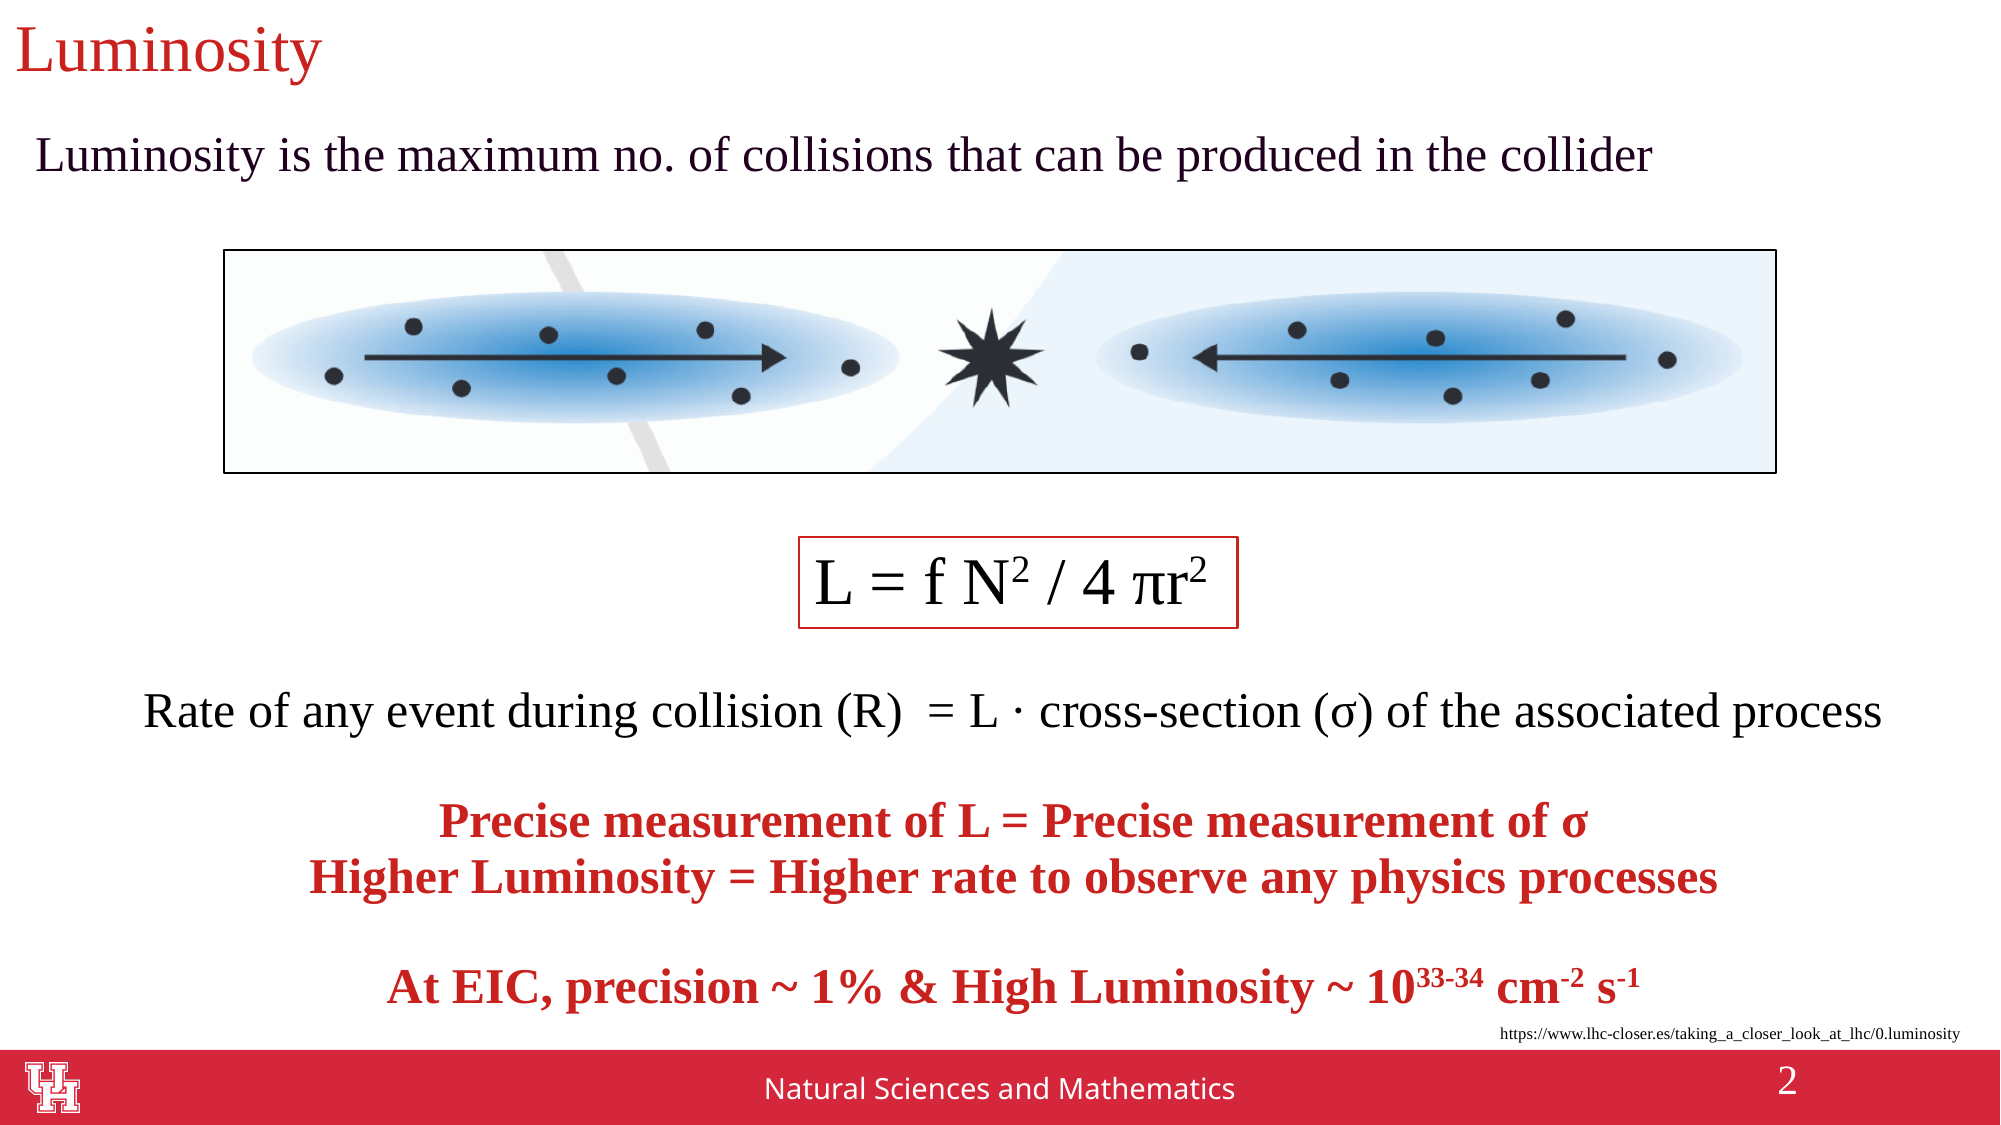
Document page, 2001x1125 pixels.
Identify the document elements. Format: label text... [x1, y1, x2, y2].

text_box 2 [1762, 1050, 1913, 1112]
text_box L = f N2 / 4 πr2 [798, 536, 1238, 628]
text_box https://www.lhc-closer.es/taking_a_closer_look_at_lhc/0.luminosity [1485, 1016, 2000, 1051]
title Luminosity [0, 0, 1876, 91]
picture [225, 250, 1775, 472]
picture [25, 1062, 80, 1113]
text_box Rate of any event during collision (R) = L · cross-section (σ) of the associated process Precise measurement of L = Precise measurement of σ Higher Luminosity = Higher rate to observe any physics processes At EIC, precision ~ 1% & High Luminosity ~ 1033-34 cm-2 s-1 [129, 675, 1936, 1023]
text_box Luminosity is the maximum no. of collisions that can be produced in the collider [20, 119, 1988, 300]
